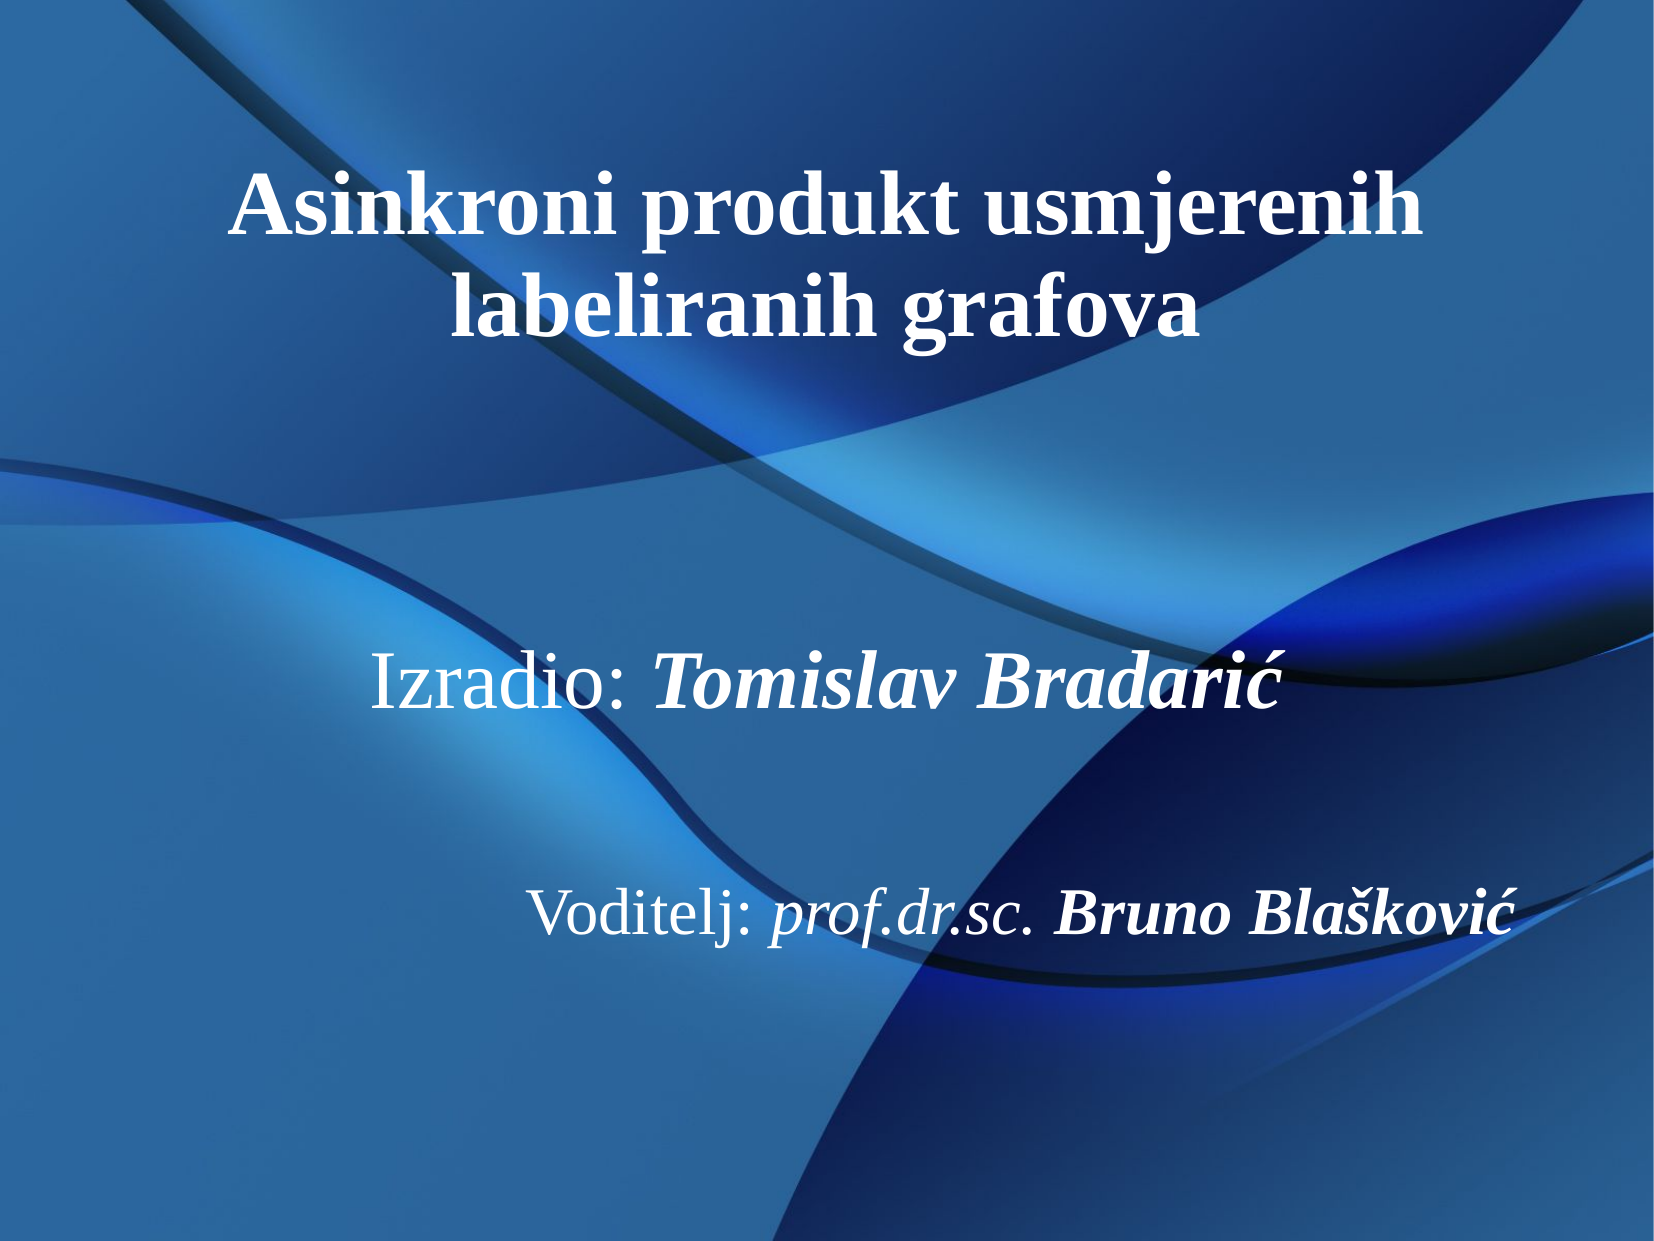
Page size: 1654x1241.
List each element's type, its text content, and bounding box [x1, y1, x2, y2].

title Asinkroni produkt usmjerenih labeliranih grafova [82, 0, 1571, 290]
subtitle Izradio: Tomislav Bradarić Voditelj: prof.dr.sc. Bruno Blašković [82, 290, 1571, 1109]
picture [0, 0, 1654, 1241]
